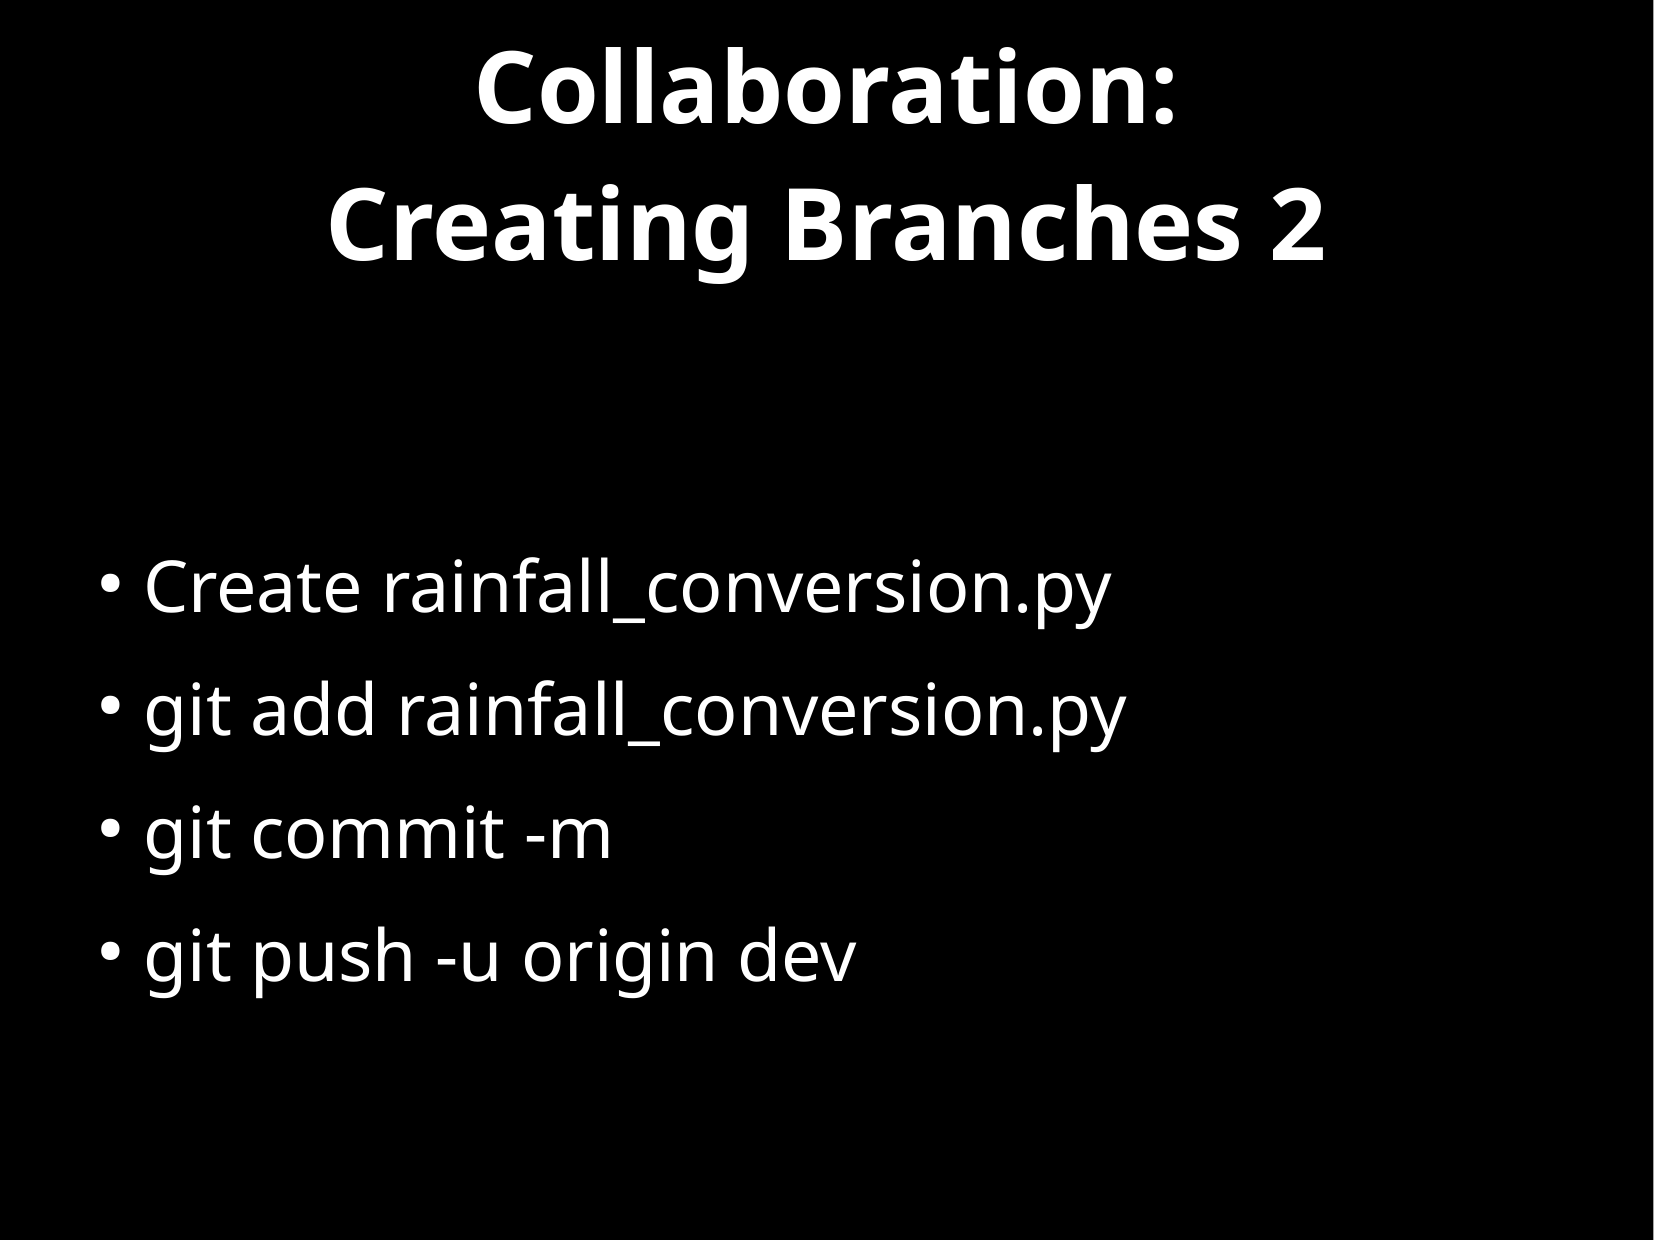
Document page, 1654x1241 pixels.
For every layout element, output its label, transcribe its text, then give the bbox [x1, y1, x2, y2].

title Collaboration: Creating Branches 2 [82, 26, 1571, 280]
list Create rainfall_conversion.py git add rainfall_conversion.py git commit -m git push -u origin dev [82, 290, 1571, 1010]
